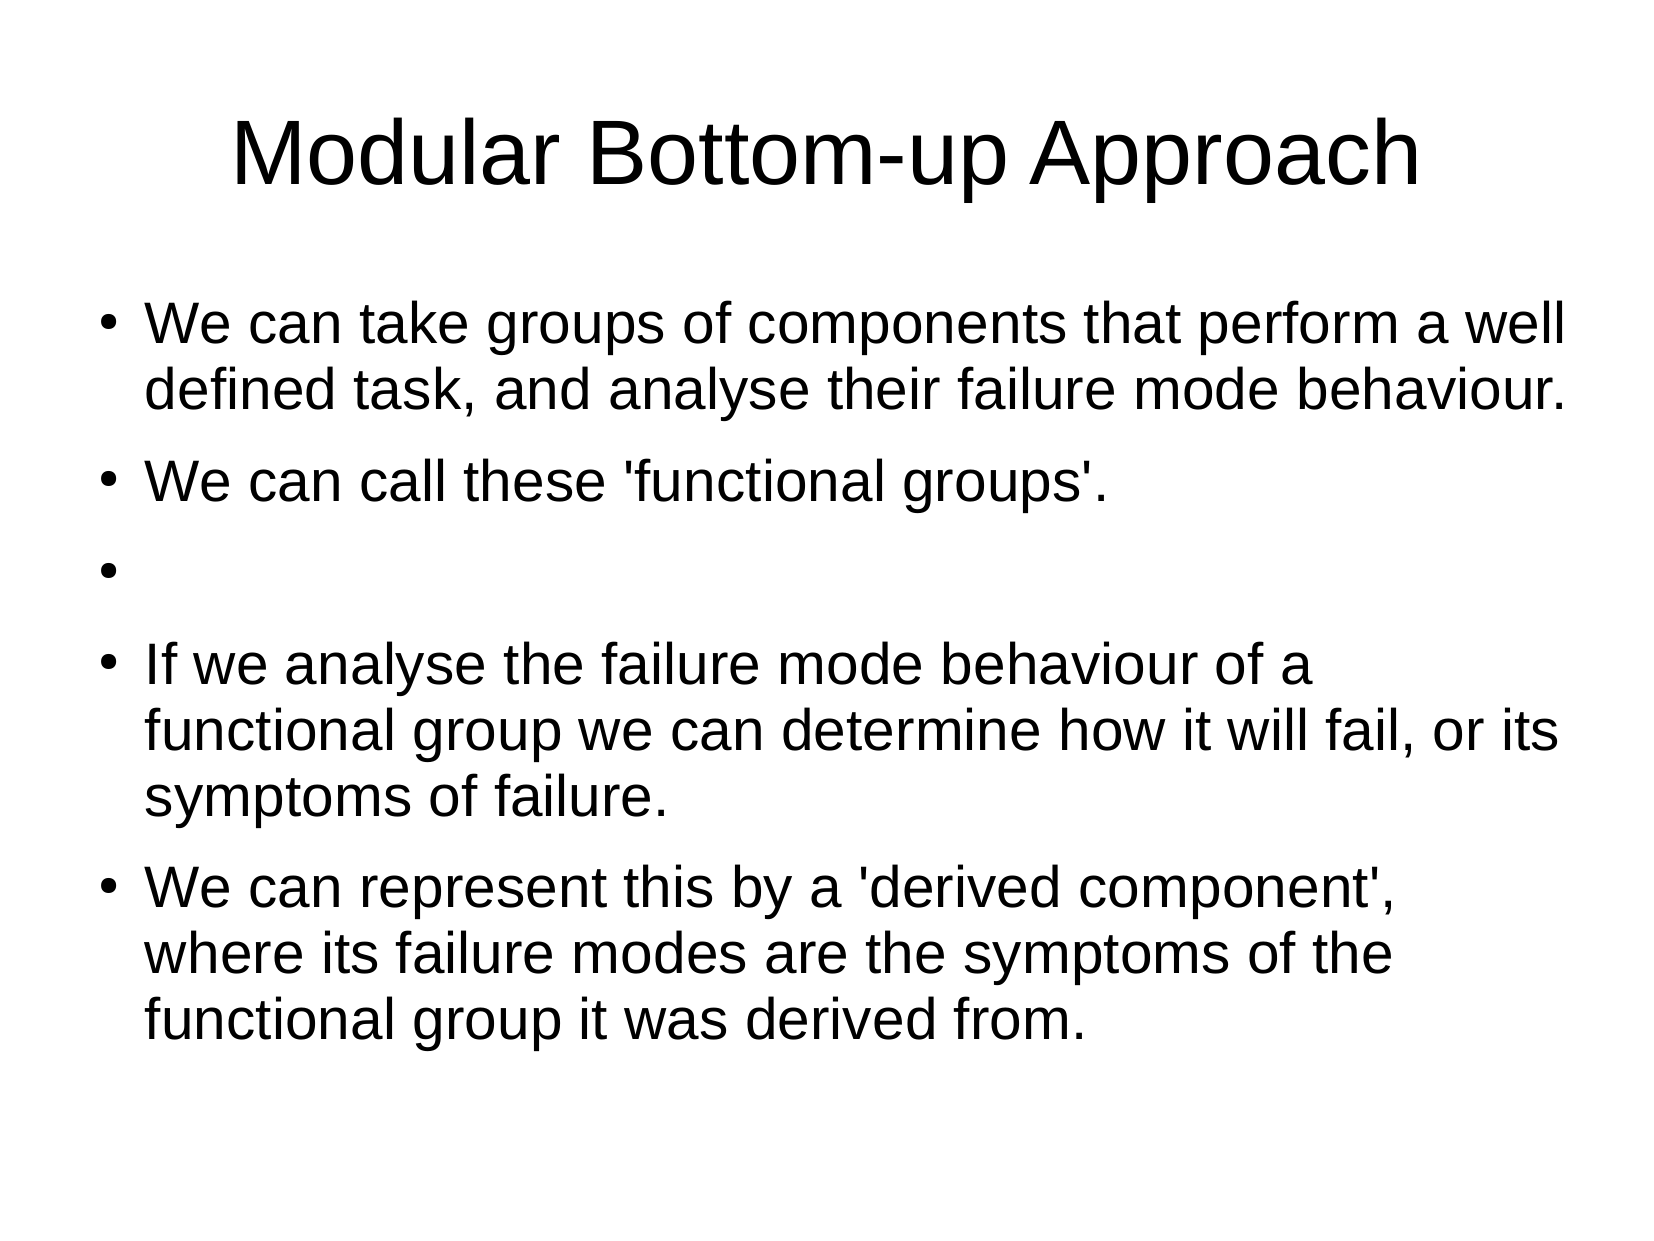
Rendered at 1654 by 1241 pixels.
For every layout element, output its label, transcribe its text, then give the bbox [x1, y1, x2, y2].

title Modular Bottom-up Approach [82, 49, 1571, 257]
list We can take groups of components that perform a well defined task, and analyse their failure mode behaviour. We can call these 'functional groups'. If we analyse the failure mode behaviour of a functional group we can determine how it will fail, or its symptoms of failure. We can represent this by a 'derived component', where its failure modes are the symptoms of the functional group it was derived from. [82, 290, 1571, 1109]
